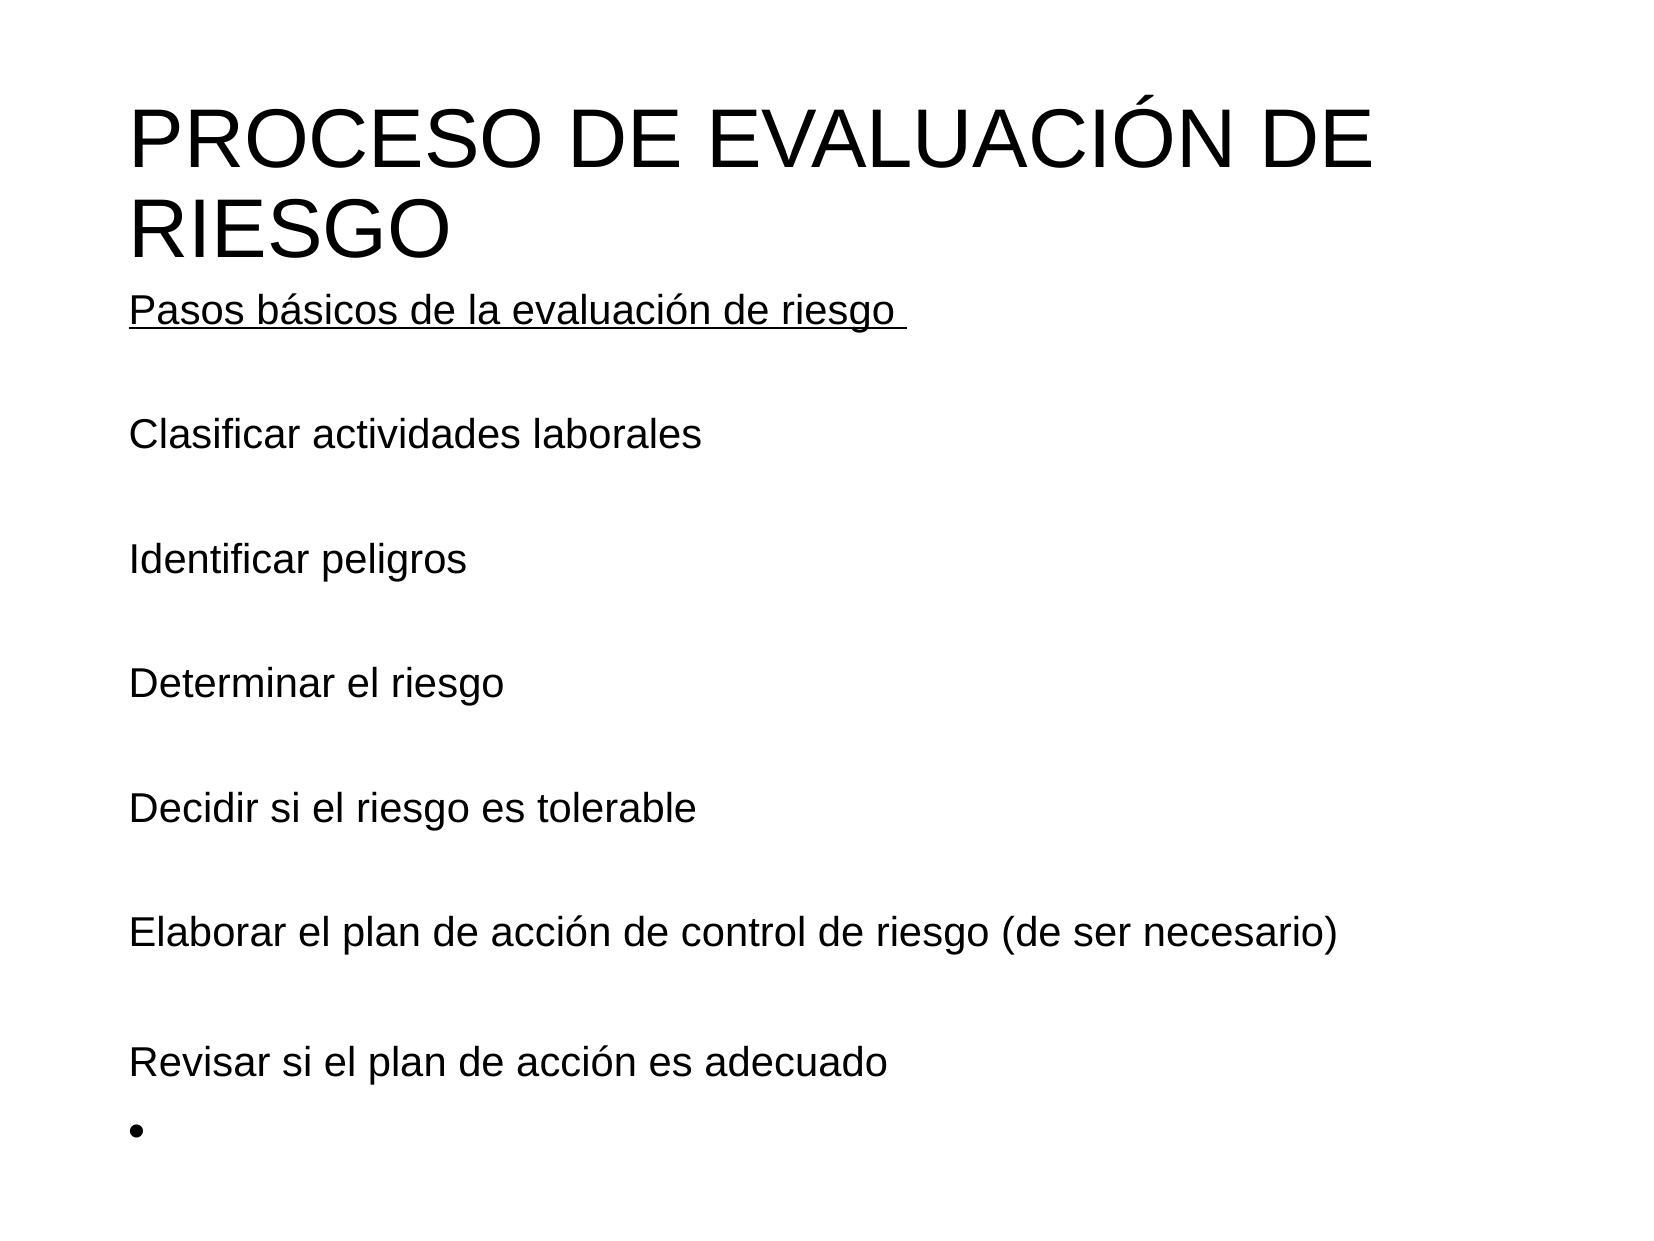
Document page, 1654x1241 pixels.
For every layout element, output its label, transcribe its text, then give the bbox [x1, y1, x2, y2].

list Pasos básicos de la evaluación de riesgo Clasificar actividades laborales Identificar peligros Determinar el riesgo Decidir si el riesgo es tolerable Elaborar el plan de acción de control de riesgo (de ser necesario) Revisar si el plan de acción es adecuado [113, 280, 1540, 1117]
title PROCESO DE EVALUACIÓN DE RIESGO [113, 66, 1540, 280]
